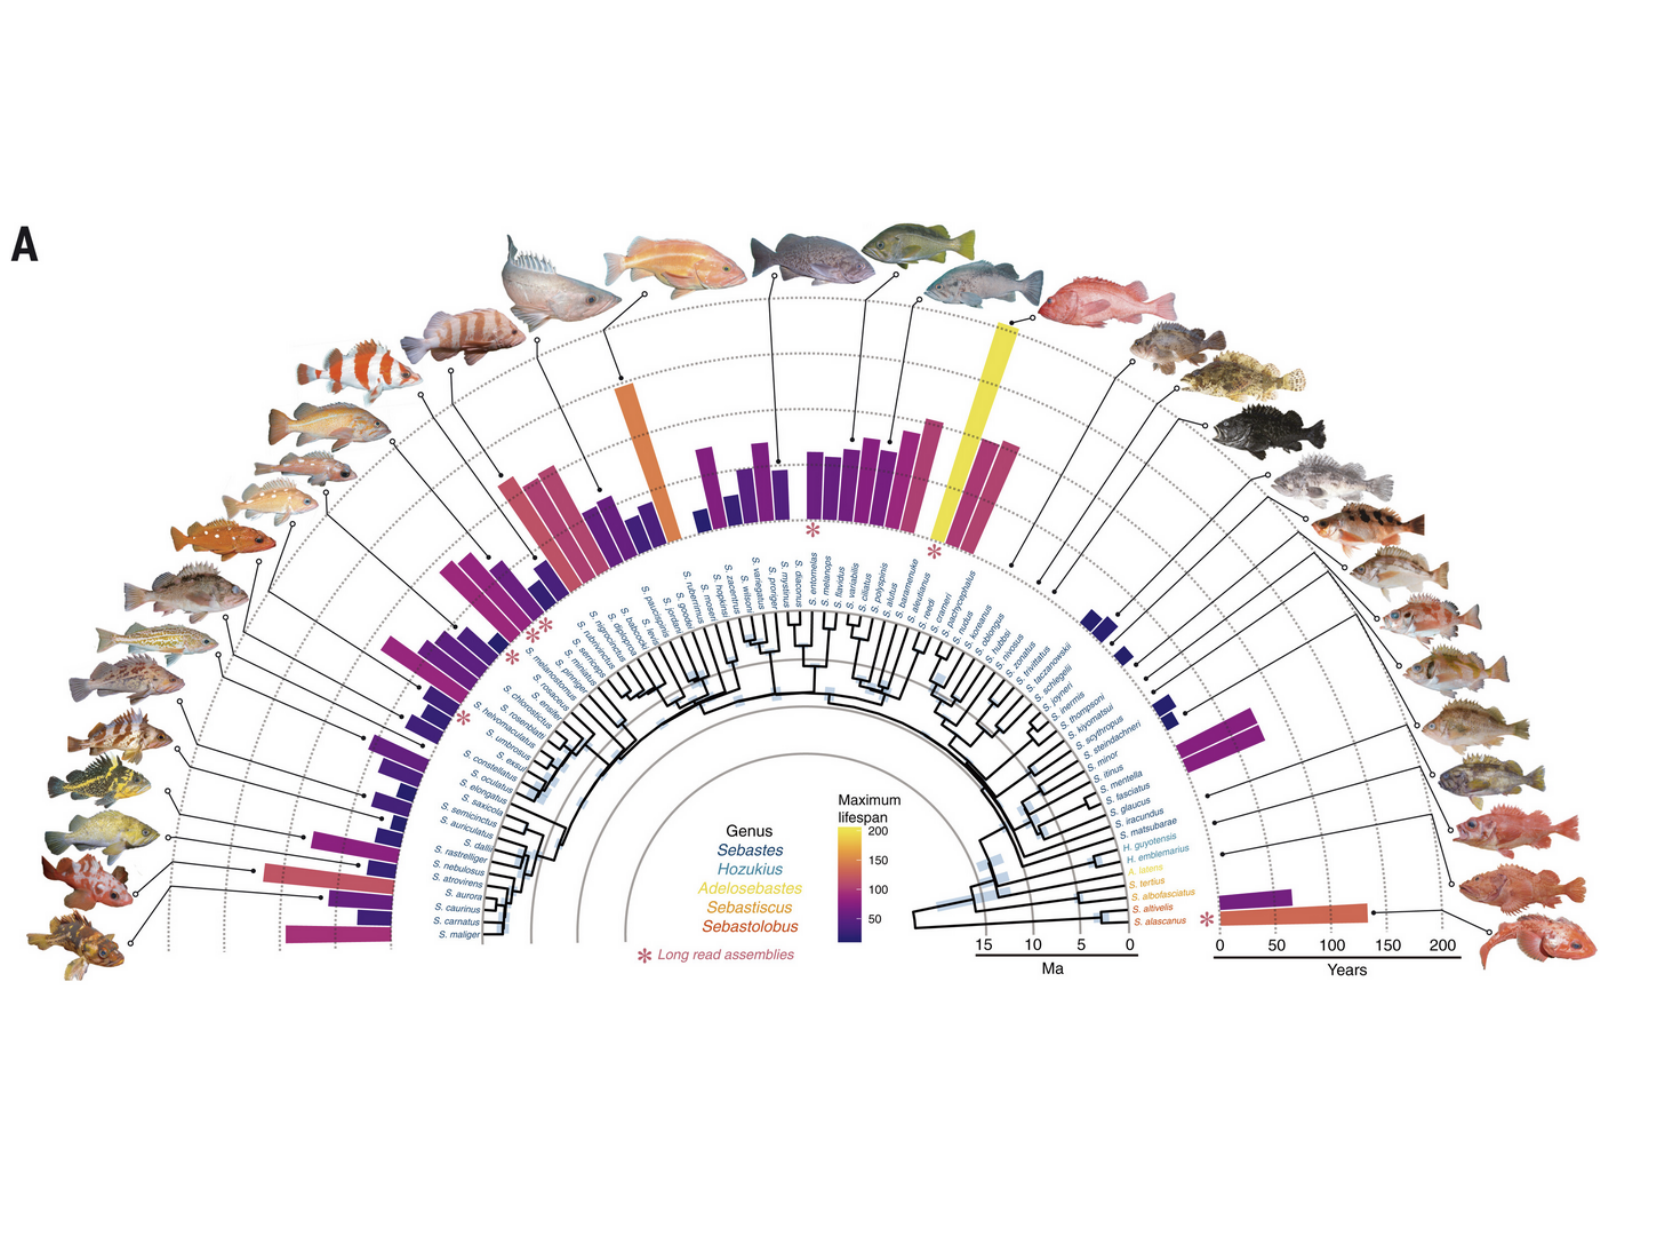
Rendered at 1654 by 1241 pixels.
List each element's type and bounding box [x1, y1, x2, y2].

picture [0, 188, 1632, 989]
